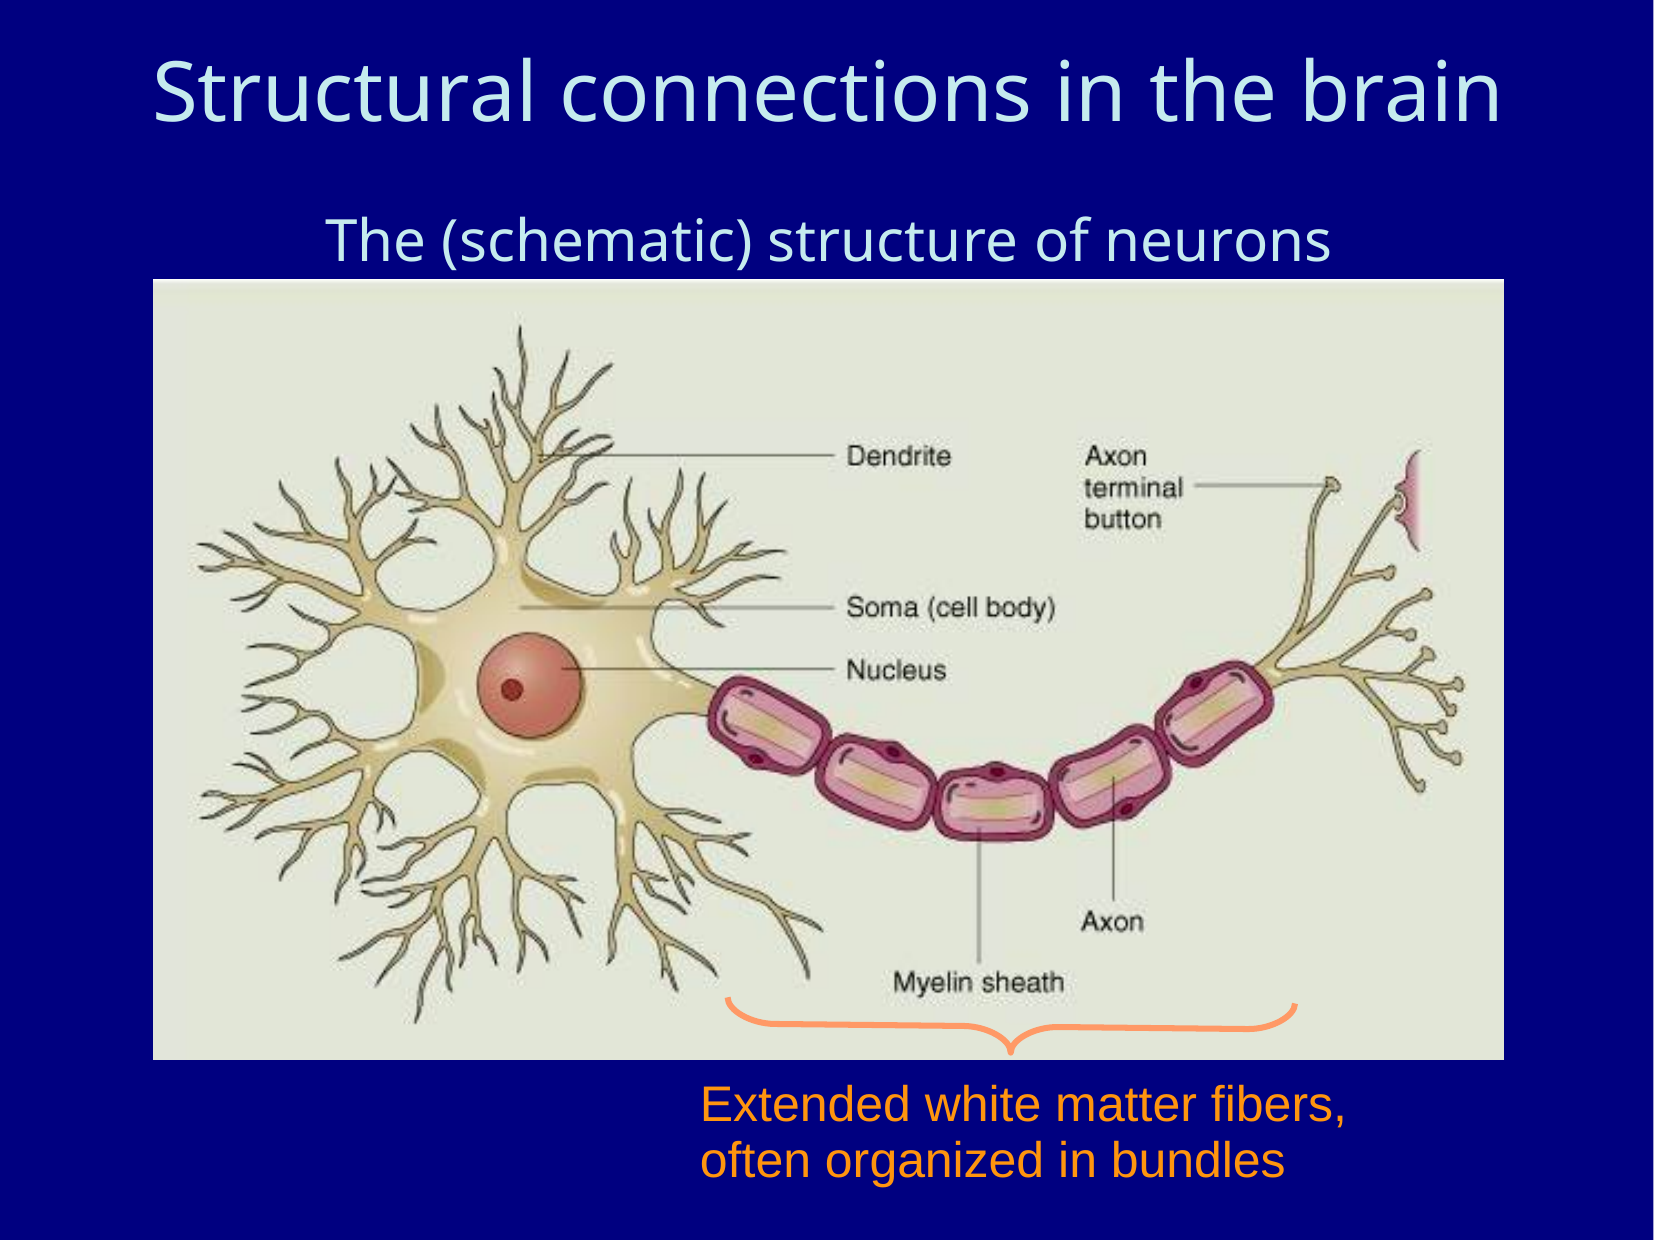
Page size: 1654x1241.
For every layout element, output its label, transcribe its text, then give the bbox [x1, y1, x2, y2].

picture [153, 279, 1504, 1060]
title Structural connections in the brain [11, 12, 1647, 163]
title The (schematic) structure of neurons [11, 195, 1647, 269]
text_box Extended white matter fibers, often organized in bundles [685, 1068, 1377, 1200]
